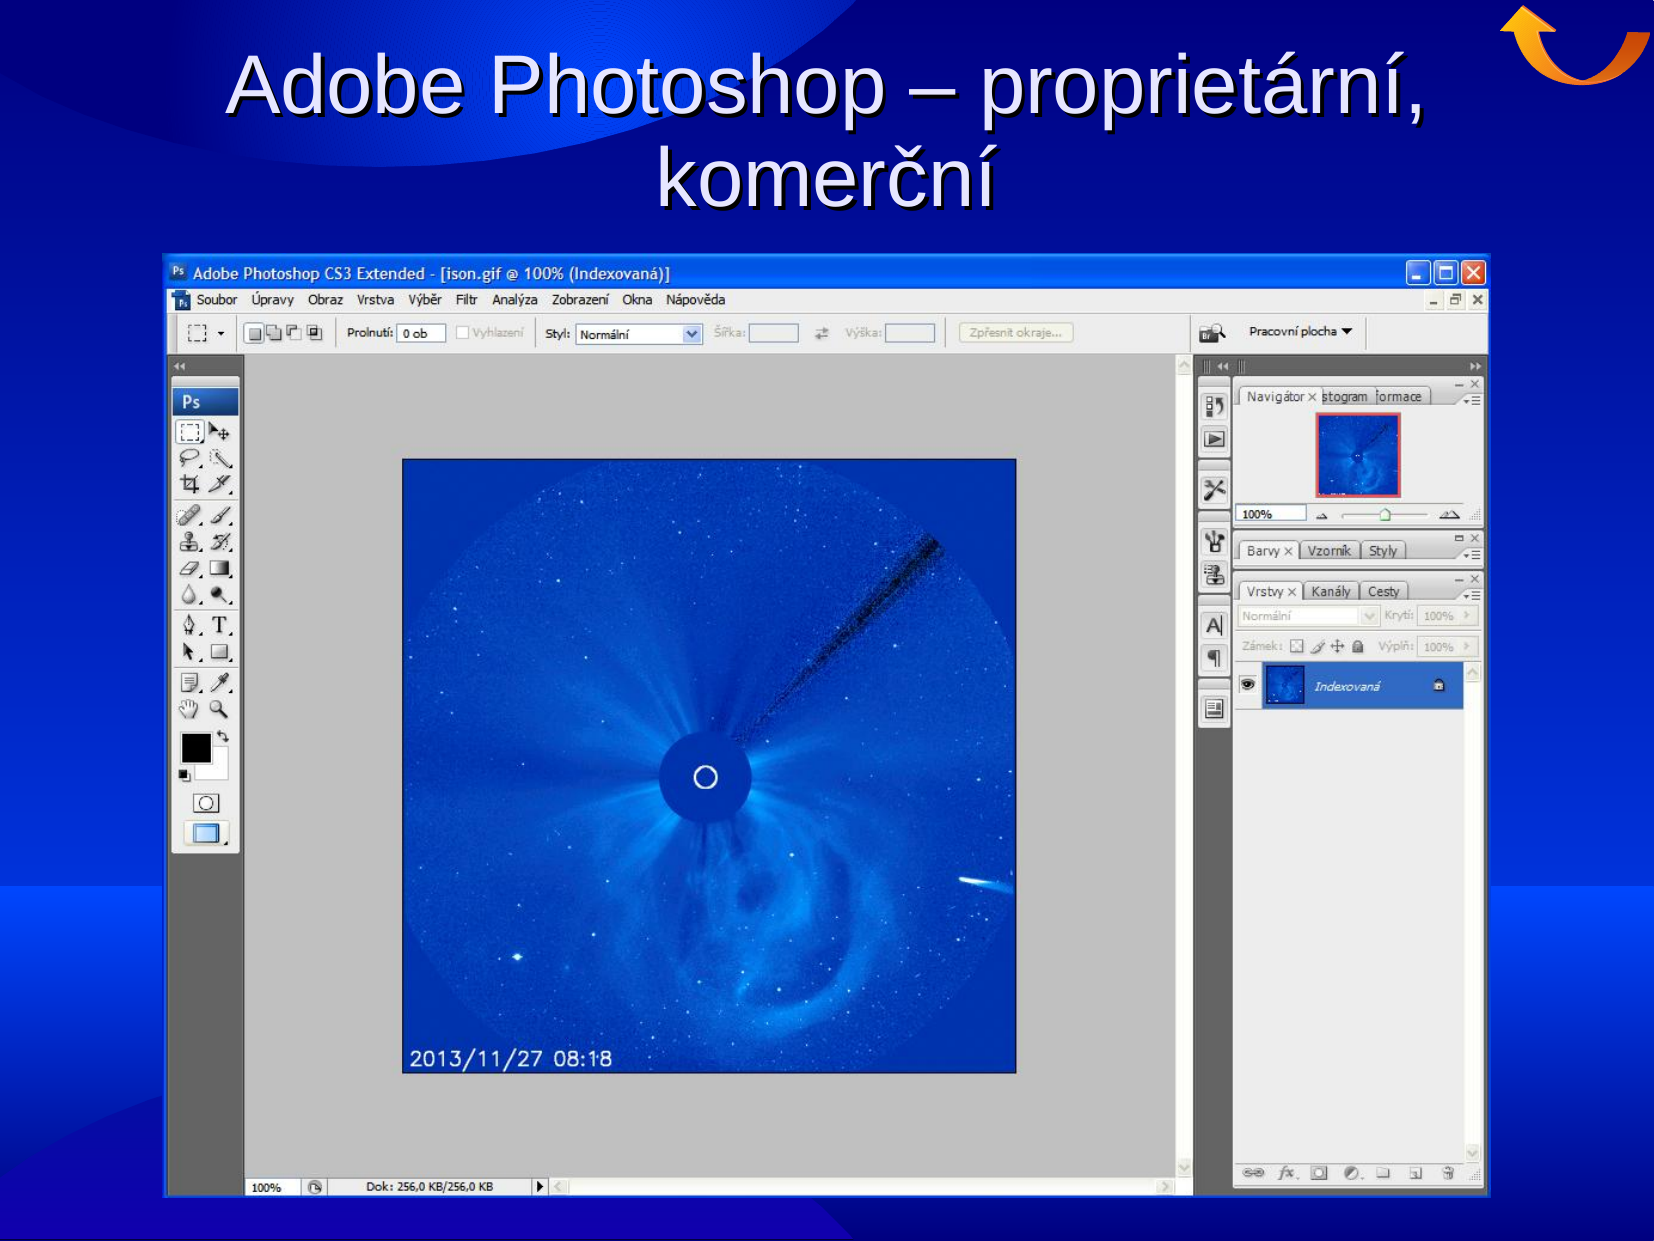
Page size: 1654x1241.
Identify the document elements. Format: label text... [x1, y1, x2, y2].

title Adobe Photoshop – proprietární, komerční [82, 37, 1571, 225]
picture [162, 253, 1491, 1198]
picture [1496, 0, 1654, 91]
